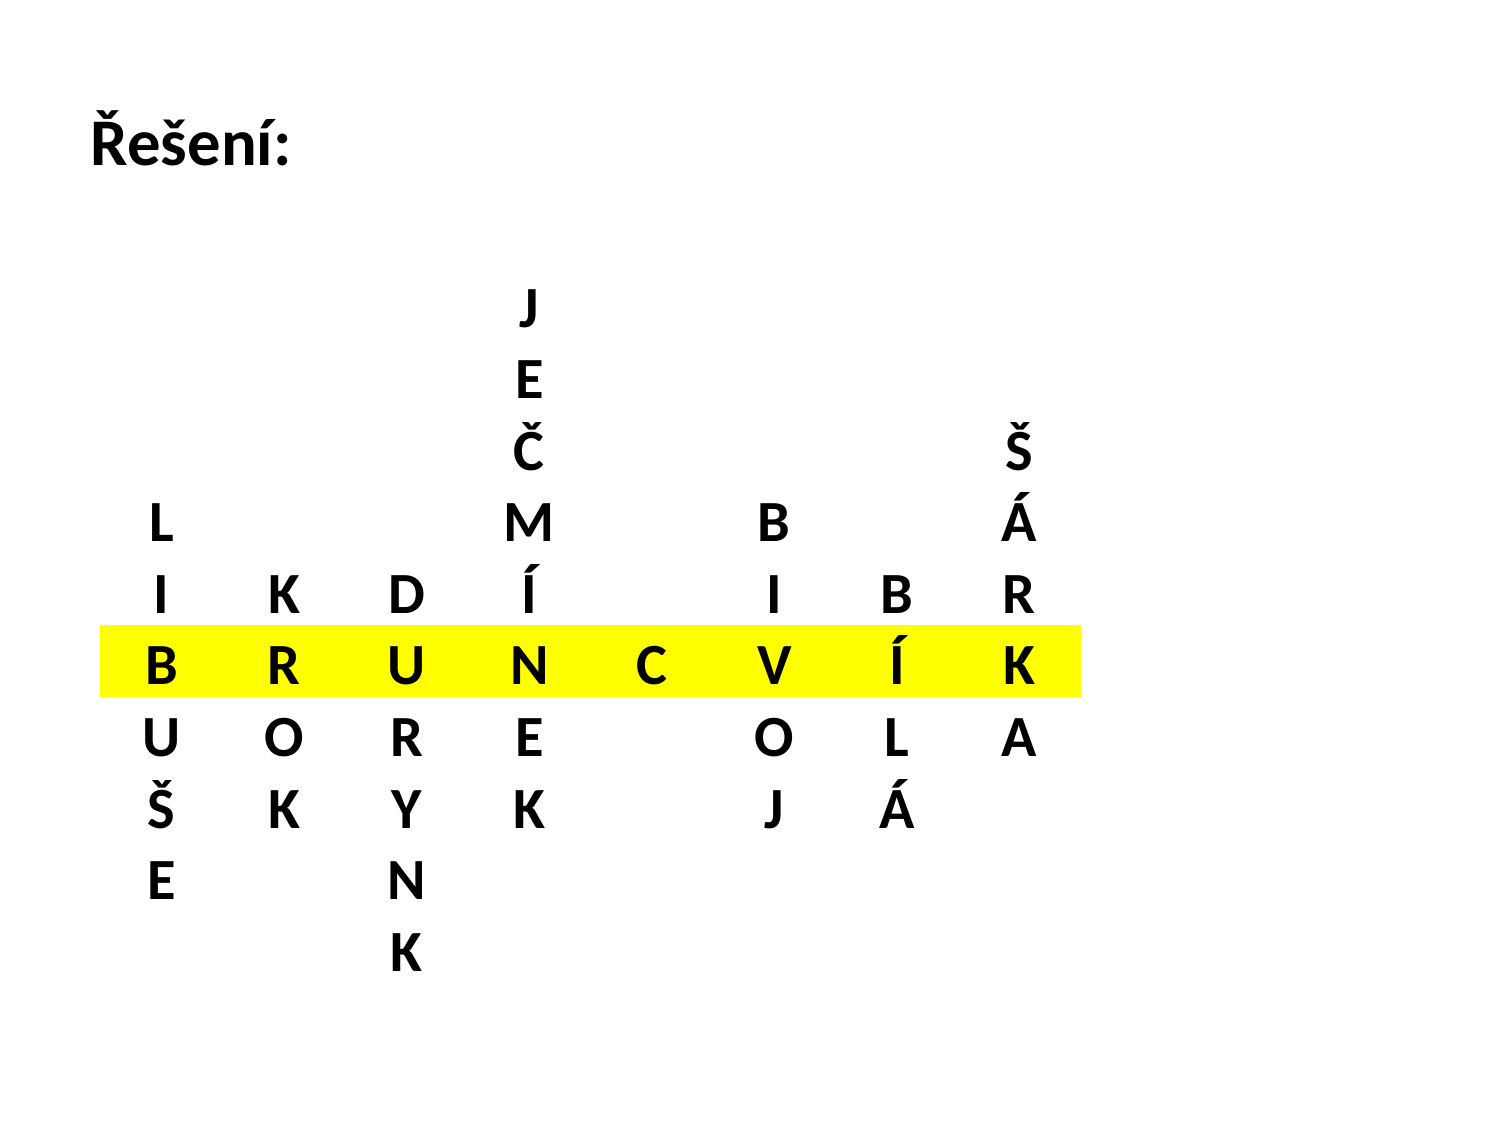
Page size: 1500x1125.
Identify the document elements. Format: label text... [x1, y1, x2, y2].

table_cell [223, 482, 345, 553]
table_cell [591, 410, 713, 482]
table_header [958, 267, 1081, 339]
table_cell L [100, 482, 223, 553]
table_header [713, 267, 836, 339]
table_cell B [100, 625, 223, 697]
table_cell E [468, 339, 591, 410]
table_cell Š [100, 768, 223, 840]
table_header [836, 267, 958, 339]
table_cell K [223, 768, 345, 840]
table_cell Í [836, 625, 958, 697]
table_header [345, 267, 468, 339]
table_cell [713, 339, 836, 410]
table_cell [591, 768, 713, 840]
table_cell U [345, 625, 468, 697]
table_cell E [468, 697, 591, 768]
table_cell [836, 482, 958, 553]
table_cell [836, 911, 958, 983]
table_cell Y [345, 768, 468, 840]
table_cell K [345, 911, 468, 983]
table_cell M [468, 482, 591, 553]
table_cell V [713, 625, 836, 697]
table_cell [223, 410, 345, 482]
table_cell [468, 911, 591, 983]
table_cell U [100, 697, 223, 768]
table_cell B [713, 482, 836, 553]
table_header [100, 267, 223, 339]
table_cell K [223, 553, 345, 625]
table_cell [836, 840, 958, 911]
table_header [223, 267, 345, 339]
table_cell L [836, 697, 958, 768]
table_header [591, 267, 713, 339]
table_cell Á [958, 482, 1081, 553]
table_cell J [713, 768, 836, 840]
table_cell [468, 840, 591, 911]
table_header J [468, 267, 591, 339]
table_cell R [223, 625, 345, 697]
table_cell O [223, 697, 345, 768]
table_cell [591, 697, 713, 768]
table_cell Č [468, 410, 591, 482]
table_cell N [345, 840, 468, 911]
table_cell [591, 911, 713, 983]
table_cell R [958, 553, 1081, 625]
table_cell Á [836, 768, 958, 840]
table_cell [591, 553, 713, 625]
table_cell C [591, 625, 713, 697]
table_cell [713, 410, 836, 482]
table_cell E [100, 840, 223, 911]
table_cell [958, 911, 1081, 983]
table_cell [345, 410, 468, 482]
table_cell I [100, 553, 223, 625]
table_cell [836, 339, 958, 410]
table_cell [836, 410, 958, 482]
table_cell O [713, 697, 836, 768]
table_cell [345, 339, 468, 410]
table_cell [591, 840, 713, 911]
table_cell [223, 339, 345, 410]
table_cell N [468, 625, 591, 697]
table_cell [591, 482, 713, 553]
table_cell Í [468, 553, 591, 625]
table_cell Š [958, 410, 1081, 482]
table_cell R [345, 697, 468, 768]
table_cell [345, 482, 468, 553]
table_cell [100, 911, 223, 983]
table_cell [958, 339, 1081, 410]
table_cell [958, 768, 1081, 840]
table_cell I [713, 553, 836, 625]
table_cell [591, 339, 713, 410]
table_cell A [958, 697, 1081, 768]
table_cell K [468, 768, 591, 840]
title Řešení: [75, 45, 1426, 233]
table_cell [223, 840, 345, 911]
table_cell [100, 410, 223, 482]
table_cell D [345, 553, 468, 625]
table_cell [713, 840, 836, 911]
table_cell [958, 840, 1081, 911]
table_cell [713, 911, 836, 983]
table_cell [223, 911, 345, 983]
table_cell B [836, 553, 958, 625]
table_cell [100, 339, 223, 410]
table_cell K [958, 625, 1081, 697]
